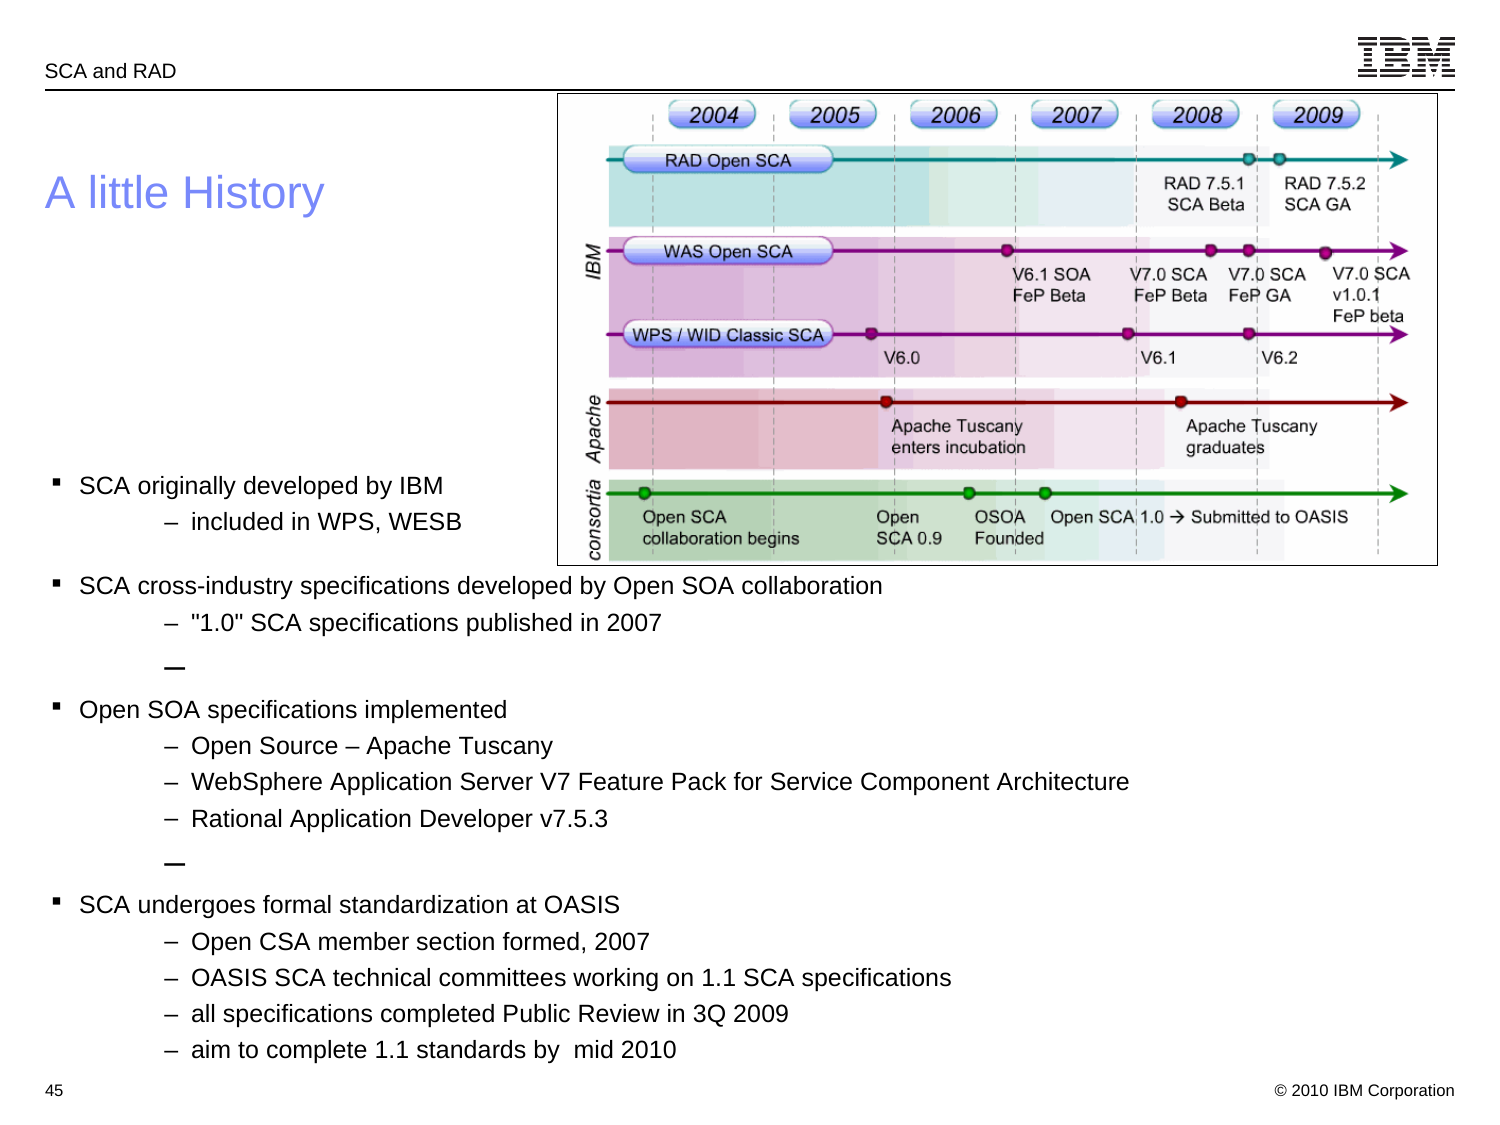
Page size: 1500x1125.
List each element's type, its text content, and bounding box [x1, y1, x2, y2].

picture [557, 93, 1438, 566]
list SCA originally developed by IBM included in WPS, WESB SCA cross-industry specifications developed by Open SOA collaboration "1.0" SCA specifications published in 2007 Open SOA specifications implemented Open Source – Apache Tuscany WebSphere Application Server V7 Feature Pack for Service Component Architecture Rational Application Developer v7.5.3 SCA undergoes formal standardization at OASIS Open CSA member section formed, 2007 OASIS SCA technical committees working on 1.1 SCA specifications all specifications completed Public Review in 3Q 2009 aim to complete 1.1 standards by mid 2010 [36, 464, 1470, 1075]
picture [1358, 37, 1455, 77]
title A little History [29, 89, 1455, 301]
